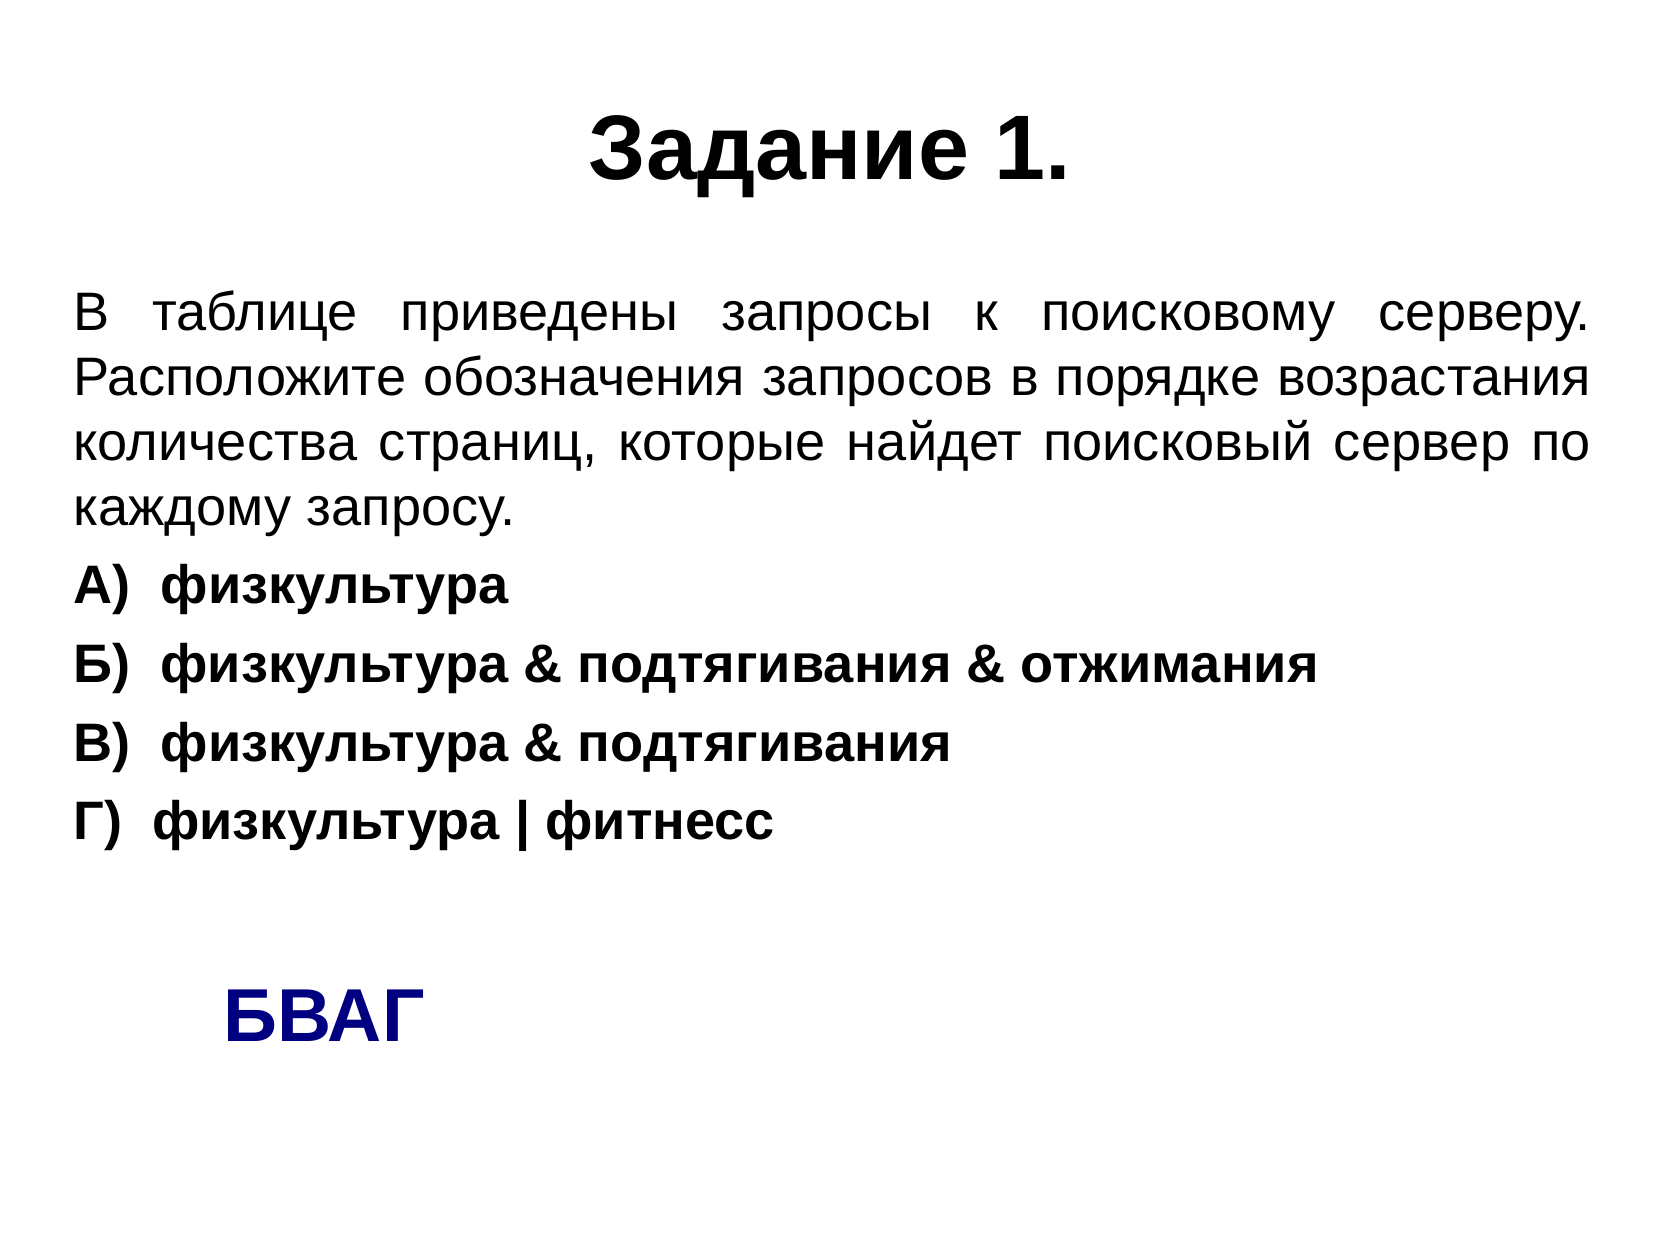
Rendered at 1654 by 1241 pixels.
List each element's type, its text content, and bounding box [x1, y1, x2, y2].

list В таблице приведены запросы к поисковому серверу. Расположите обозначения запросов в порядке возрастания количества страниц, которые найдет поисковый сервер по каждому запросу. А) физкультура Б) физкультура & подтягивания & отжимания В) физкультура & подтягивания Г) физкультура | фитнесс БВАГ [58, 268, 1609, 1194]
title Задание 1. [82, 68, 1571, 268]
